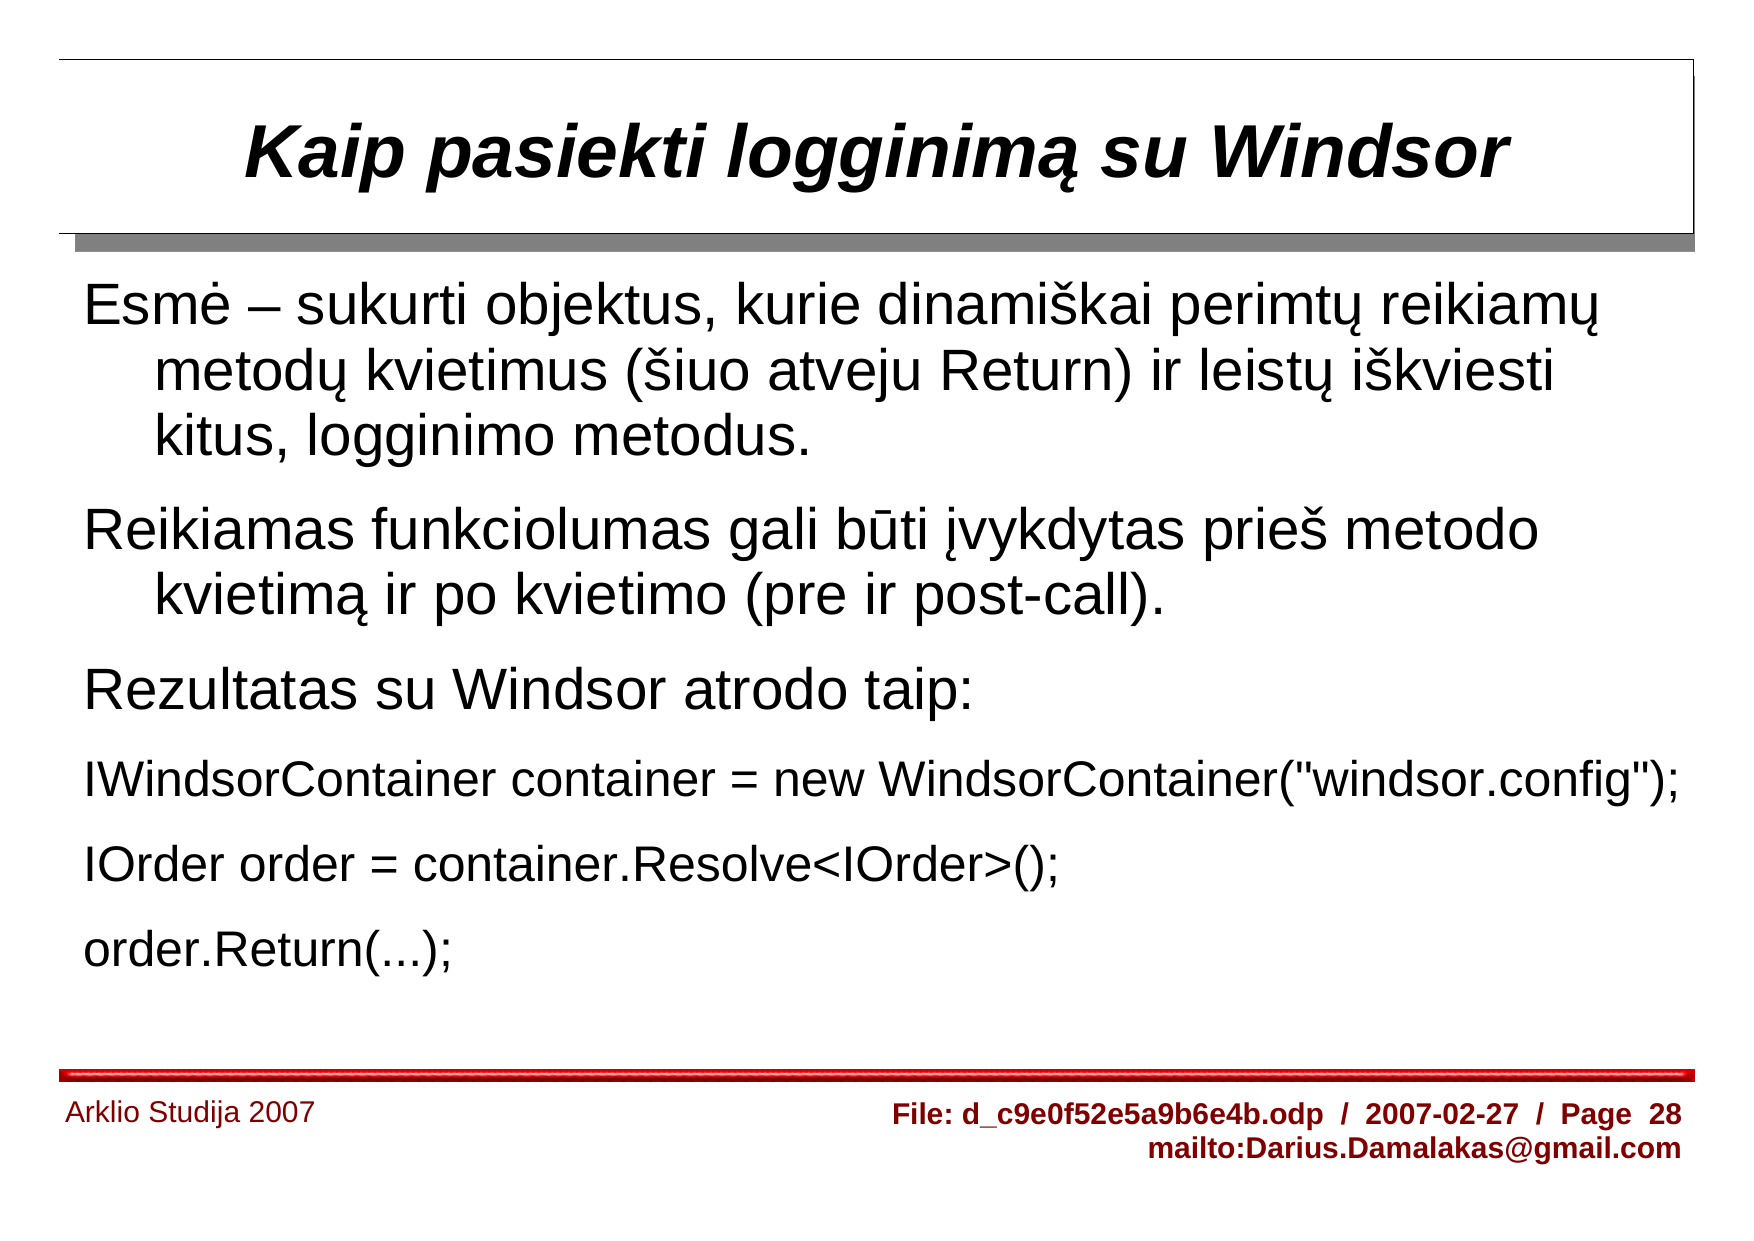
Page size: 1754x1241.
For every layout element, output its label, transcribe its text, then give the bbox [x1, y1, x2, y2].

list Esmė – sukurti objektus, kurie dinamiškai perimtų reikiamų metodų kvietimus (šiuo atveju Return) ir leistų iškviesti kitus, logginimo metodus. Reikiamas funkciolumas gali būti įvykdytas prieš metodo kvietimą ir po kvietimo (pre ir post-call). Rezultatas su Windsor atrodo taip: IWindsorContainer container = new WindsorContainer("windsor.config"); IOrder order = container.Resolve<IOrder>(); order.Return(...); [71, 272, 1695, 1055]
title Kaip pasiekti logginimą su Windsor [59, 59, 1695, 244]
picture [59, 1069, 1695, 1082]
